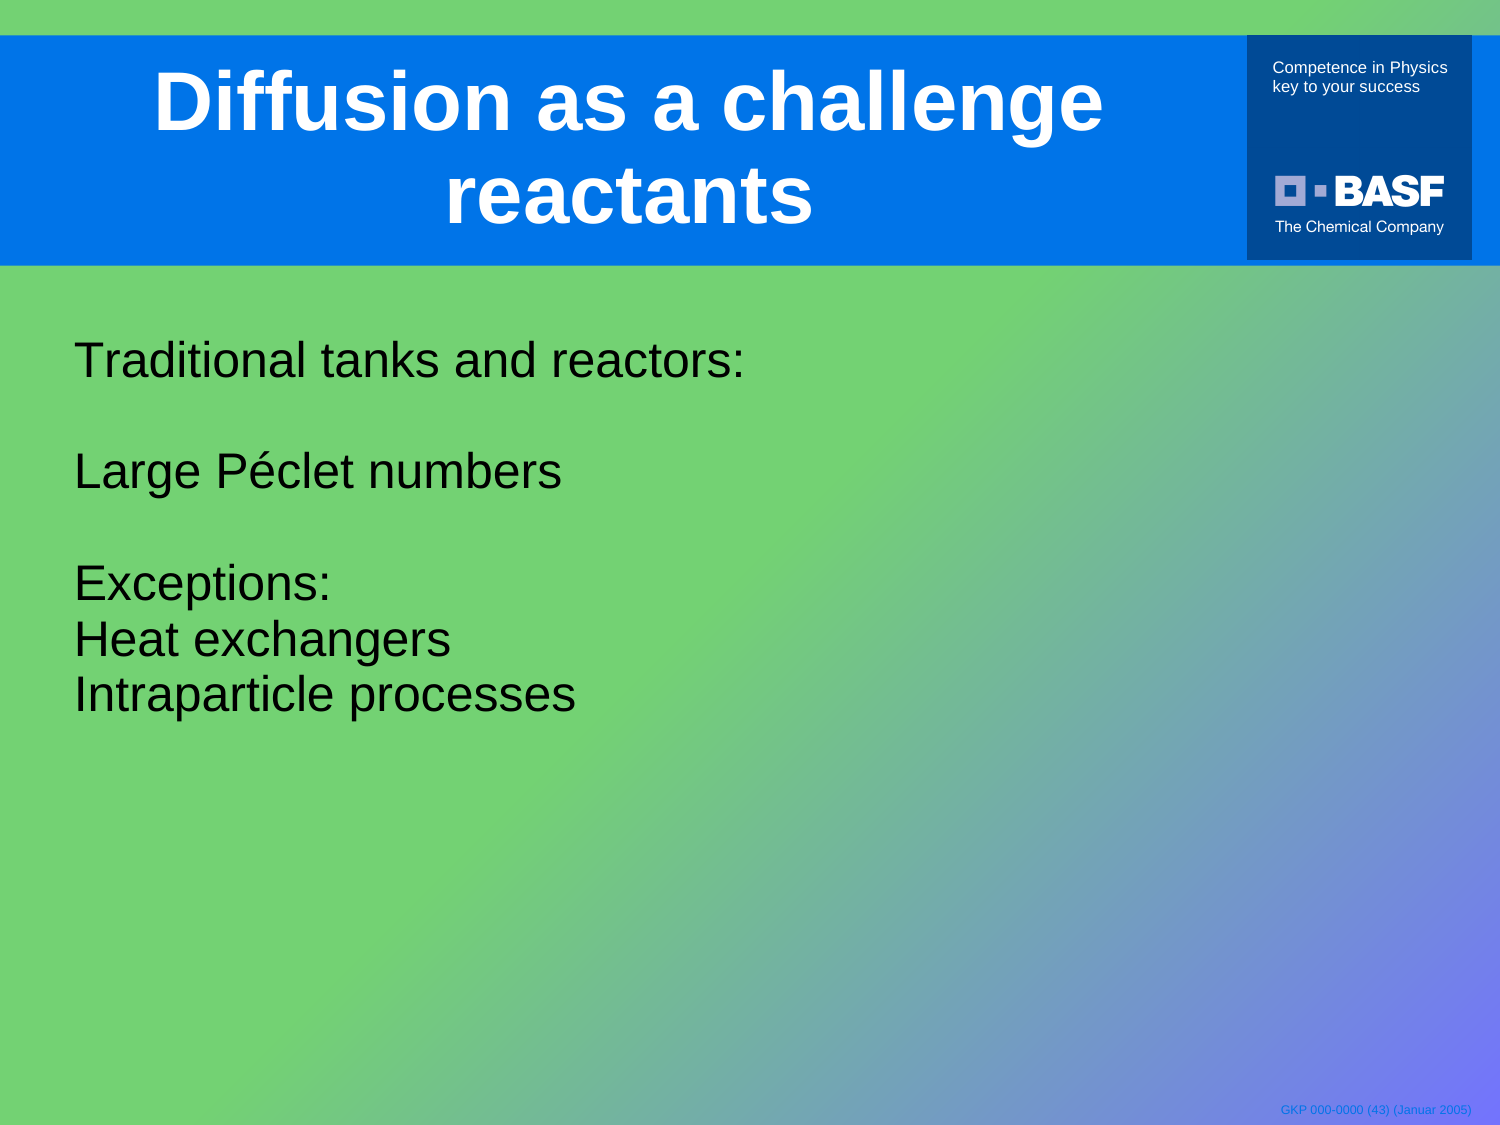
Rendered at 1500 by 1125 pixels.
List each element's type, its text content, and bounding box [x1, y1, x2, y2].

title Diffusion as a challenge reactants [27, 54, 1232, 246]
text_box Traditional tanks and reactors: Large Péclet numbers Exceptions: Heat exchangers Intraparticle processes [59, 324, 762, 730]
title Going micro and nano: approaching the apparent dwarf [1438, 1063, 1500, 1125]
picture [1247, 35, 1472, 260]
